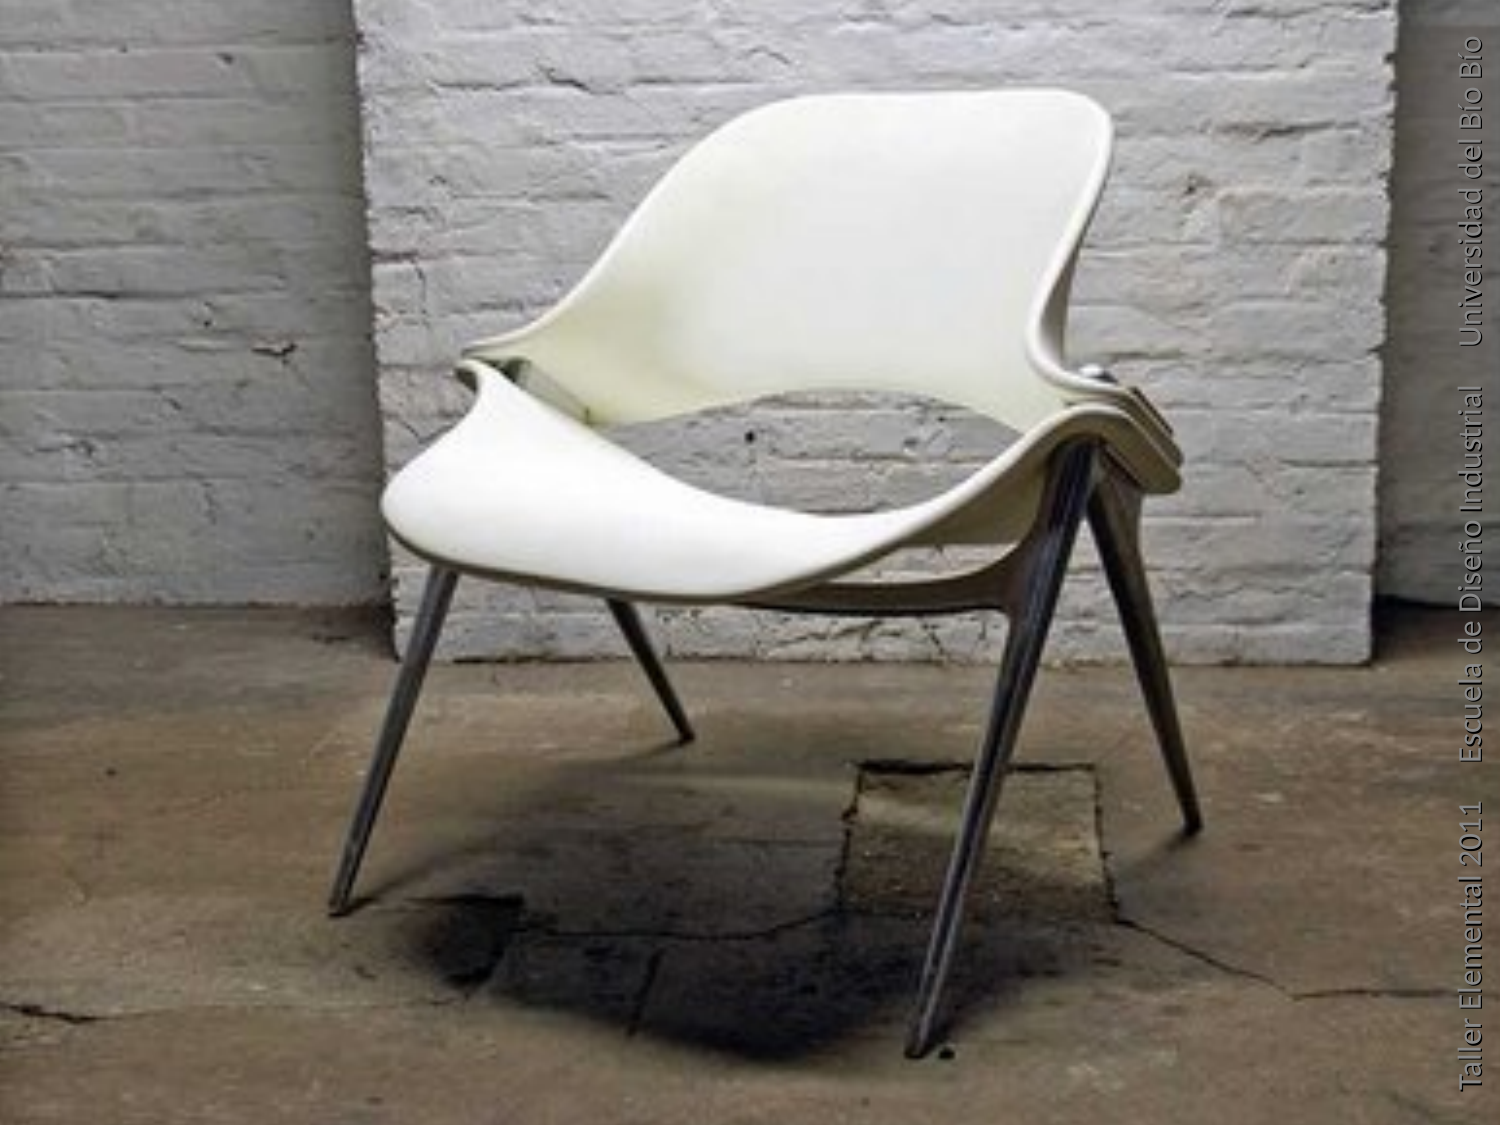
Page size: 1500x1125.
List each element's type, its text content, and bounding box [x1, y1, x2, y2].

picture [0, 0, 1500, 1125]
text_box Taller Elemental 2011 Escuela de Diseño Industrial Universidad del Bío Bío [1435, 0, 1500, 1106]
